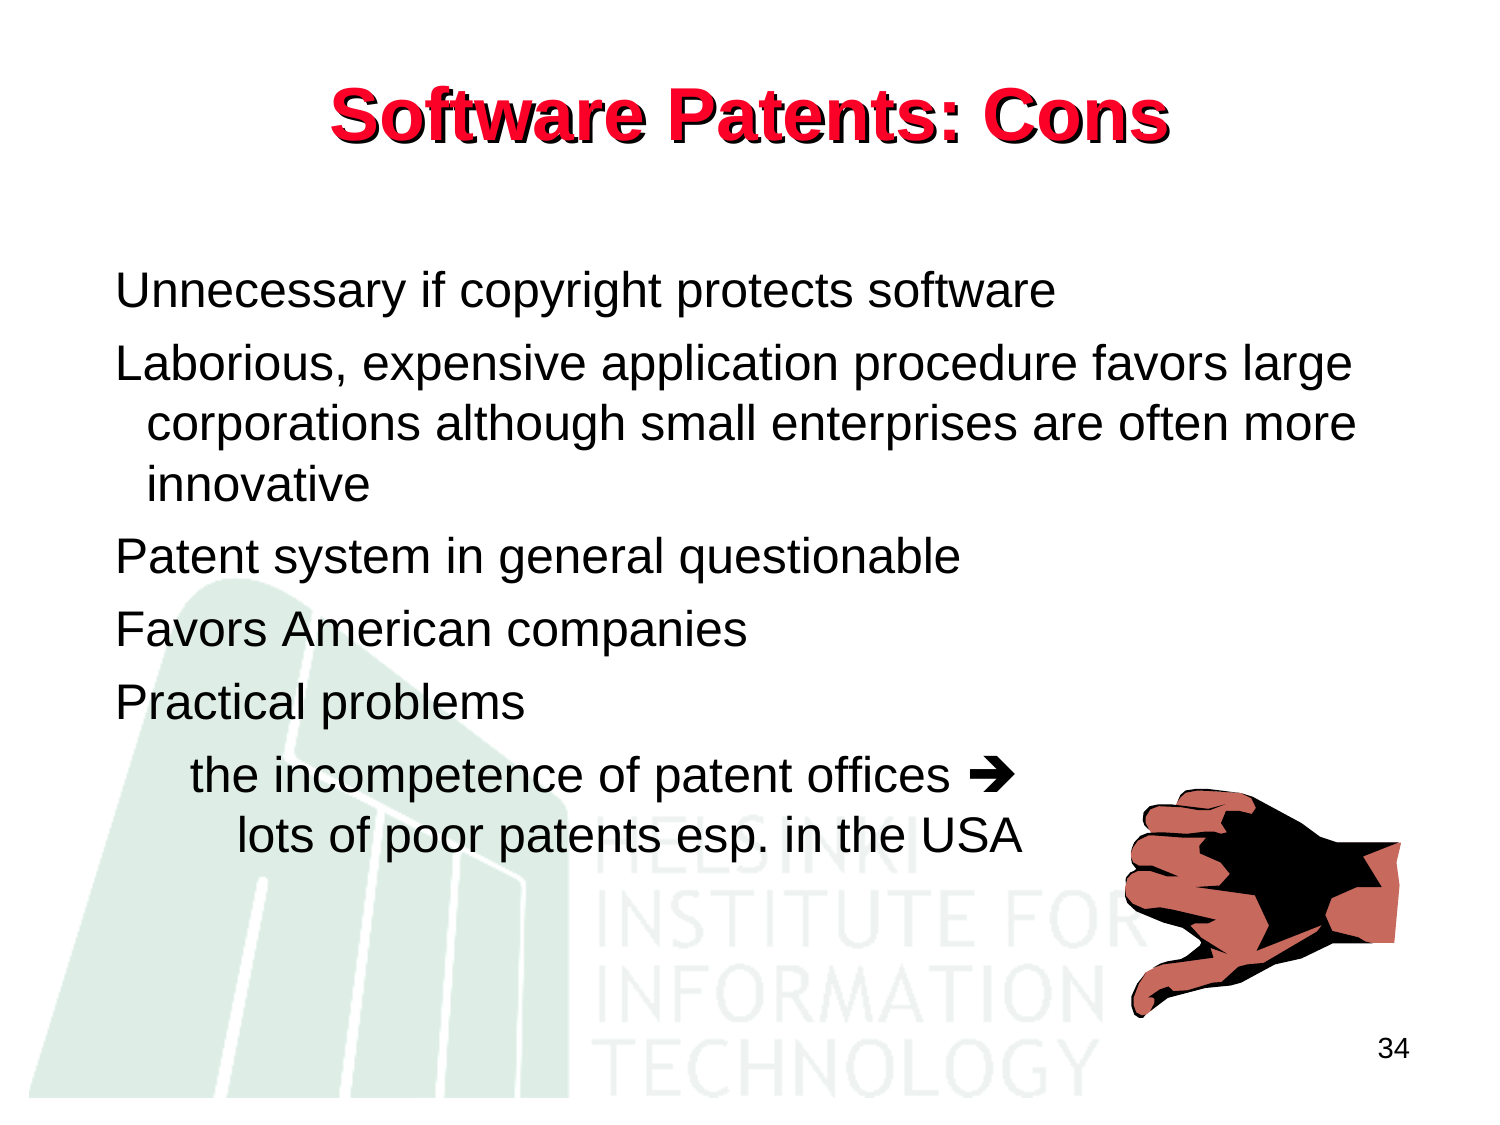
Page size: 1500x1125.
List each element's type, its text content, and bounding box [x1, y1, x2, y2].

list Unnecessary if copyright protects software Laborious, expensive application procedure favors large corporations although small enterprises are often more innovative Patent system in general questionable Favors American companies Practical problems the incompetence of patent offices  lots of poor patents esp. in the USA [99, 249, 1401, 1051]
title Software Patents: Cons [99, 61, 1401, 175]
picture [1125, 787, 1404, 1020]
